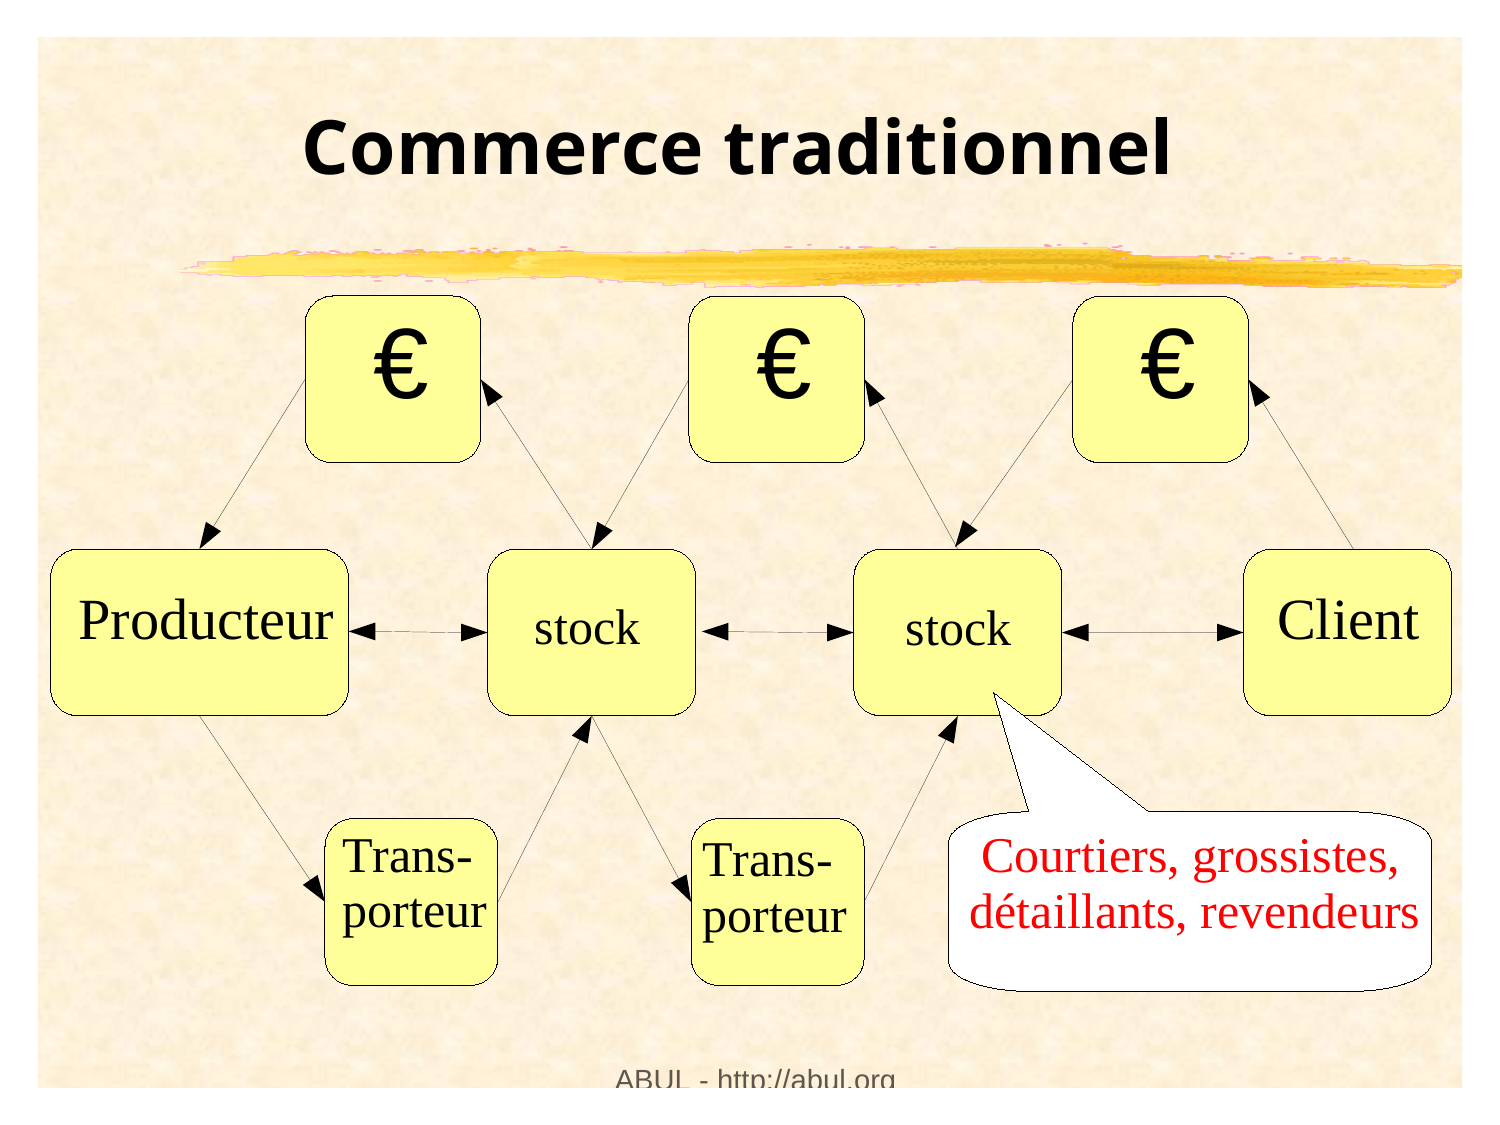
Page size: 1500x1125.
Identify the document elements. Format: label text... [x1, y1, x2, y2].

text_box [50, 549, 349, 716]
picture [794, 1082, 801, 1088]
text_box [324, 830, 498, 986]
picture [754, 1076, 761, 1088]
picture [722, 1076, 729, 1088]
text_box stock [523, 600, 669, 682]
text_box [332, 818, 491, 827]
text_box [305, 295, 481, 463]
picture [811, 1076, 818, 1088]
picture [858, 1076, 866, 1088]
picture [37, 37, 1463, 1088]
text_box [1072, 296, 1249, 463]
text_box [853, 549, 1432, 992]
picture [738, 1076, 743, 1088]
picture [639, 1072, 648, 1078]
text_box [1243, 549, 1452, 716]
picture [883, 1076, 891, 1088]
picture [639, 1081, 649, 1088]
text_box € [1129, 307, 1202, 432]
text_box [487, 549, 696, 716]
text_box [691, 954, 865, 986]
text_box Trans- porteur [330, 827, 497, 949]
text_box [695, 818, 861, 832]
text_box [688, 296, 865, 463]
picture [618, 1084, 630, 1088]
text_box Trans- porteur [690, 832, 867, 954]
picture [620, 1073, 627, 1082]
title Commerce traditionnel [301, 39, 1322, 253]
text_box stock [894, 600, 1035, 675]
text_box € [745, 307, 818, 432]
text_box € [361, 307, 434, 432]
text_box Courtiers, grossistes, détaillants, revendeurs [969, 828, 1423, 950]
text_box Client [1265, 587, 1428, 659]
text_box Producteur [66, 587, 349, 676]
